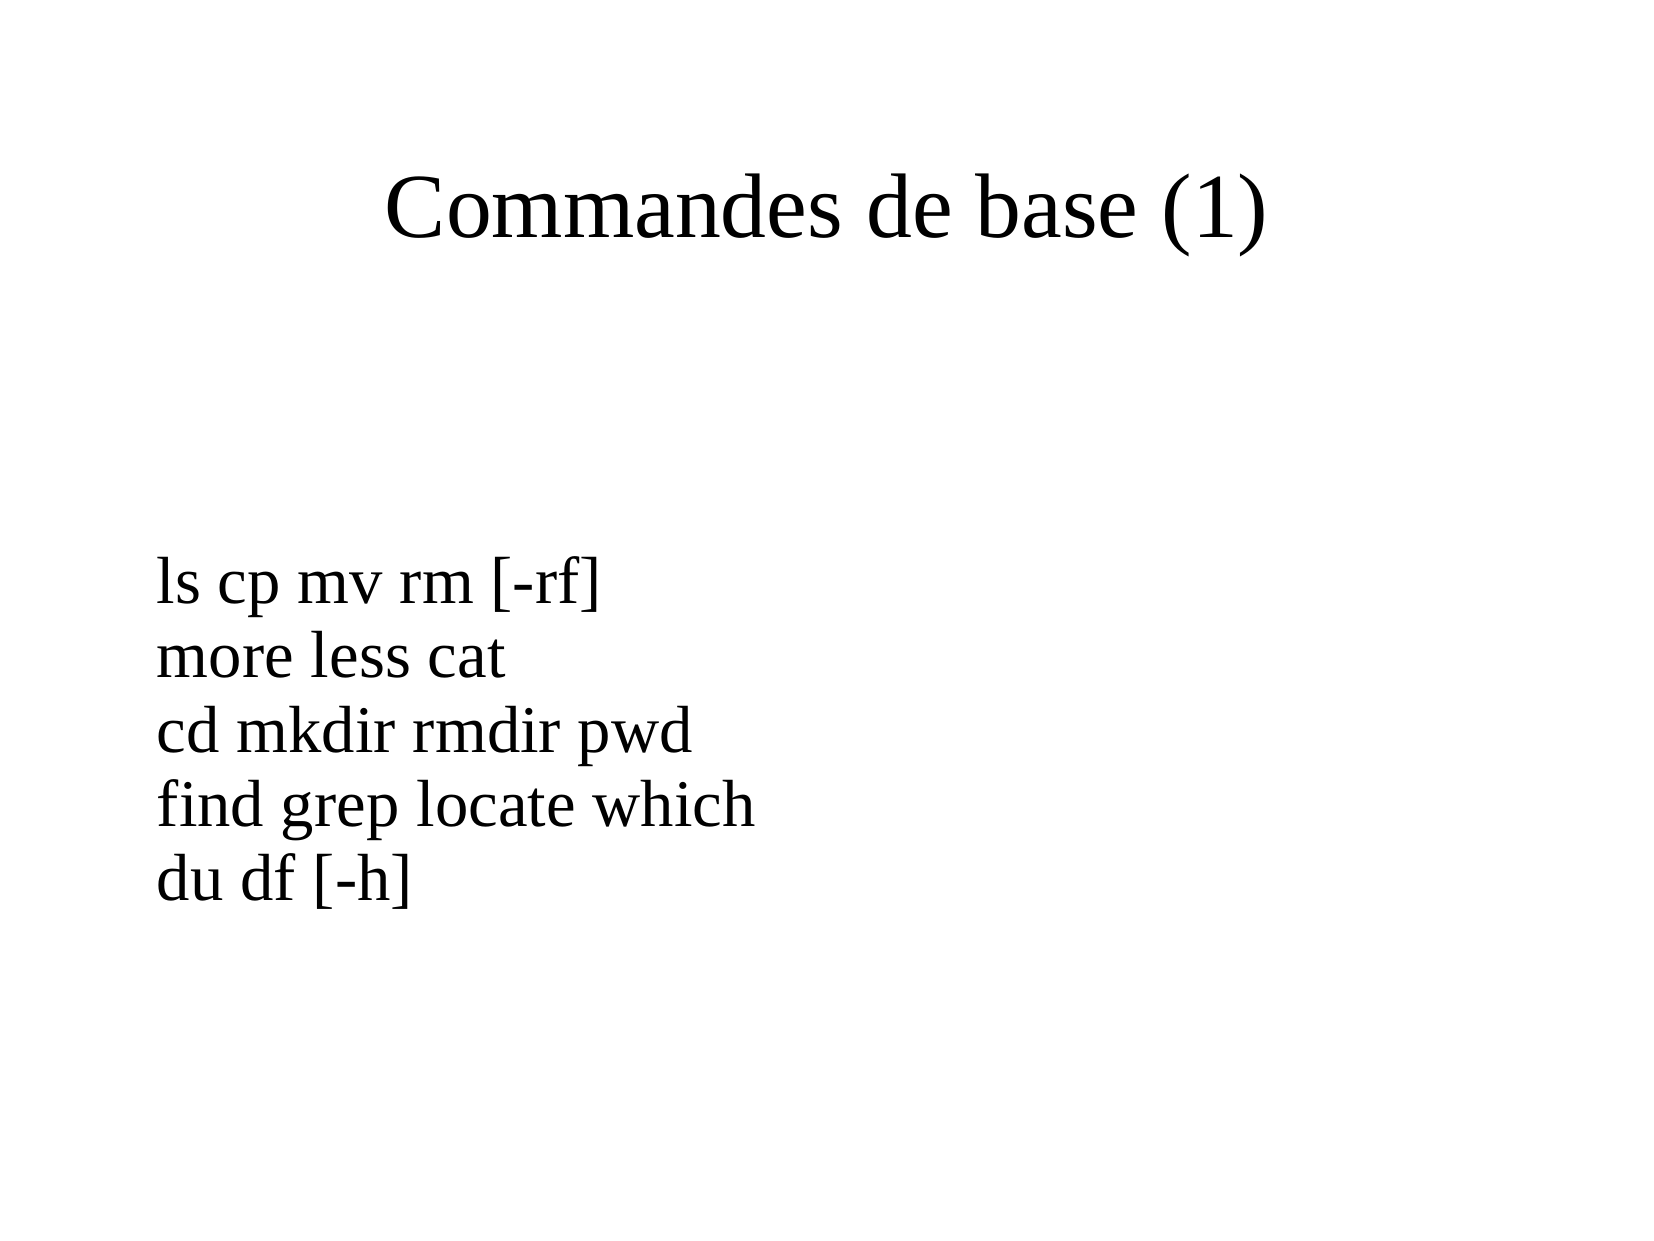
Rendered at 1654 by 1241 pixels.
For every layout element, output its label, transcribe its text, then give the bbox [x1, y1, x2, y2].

subtitle ls cp mv rm [-rf] more less cat cd mkdir rmdir pwd find grep locate which du df [-h] [121, 338, 1534, 1121]
title Commandes de base (1) [121, 102, 1534, 311]
